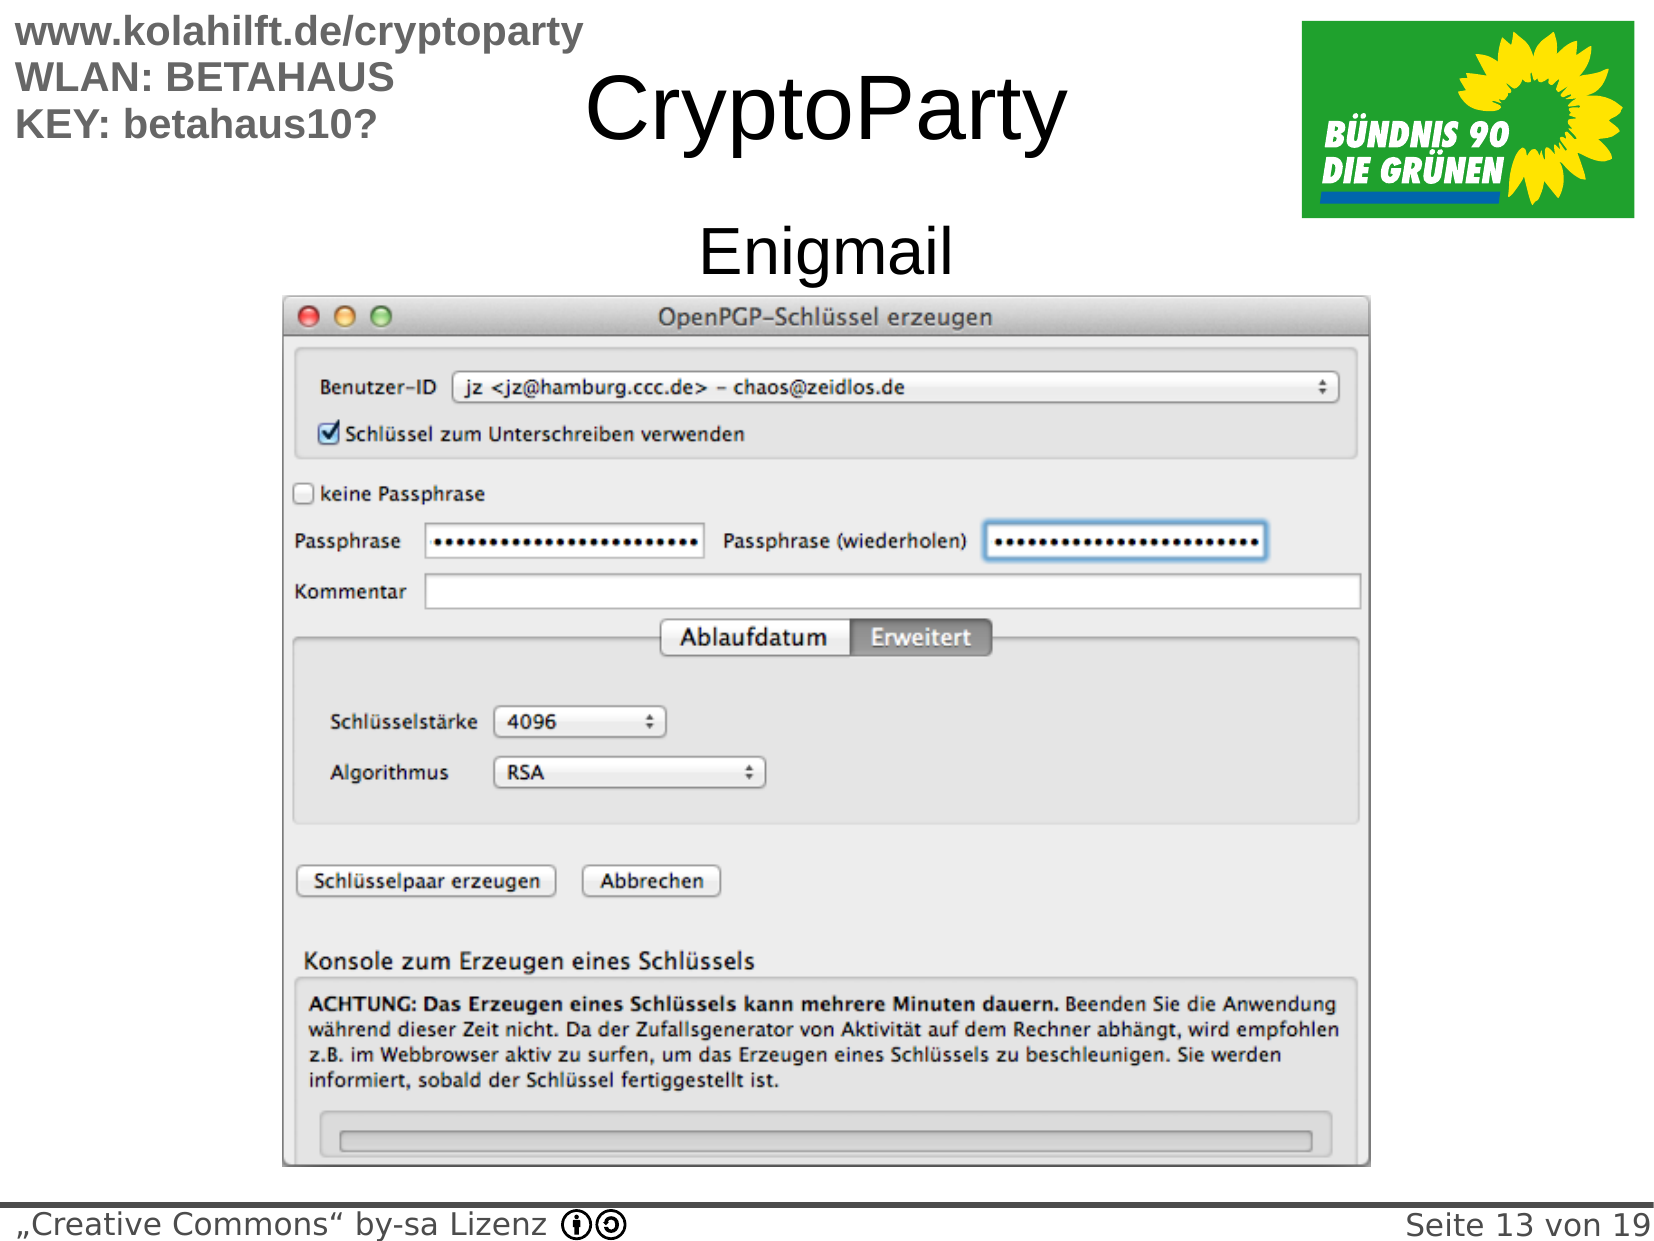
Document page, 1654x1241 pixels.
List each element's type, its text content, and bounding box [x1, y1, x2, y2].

text_box Enigmail [37, 206, 1616, 465]
picture [282, 295, 1371, 1167]
